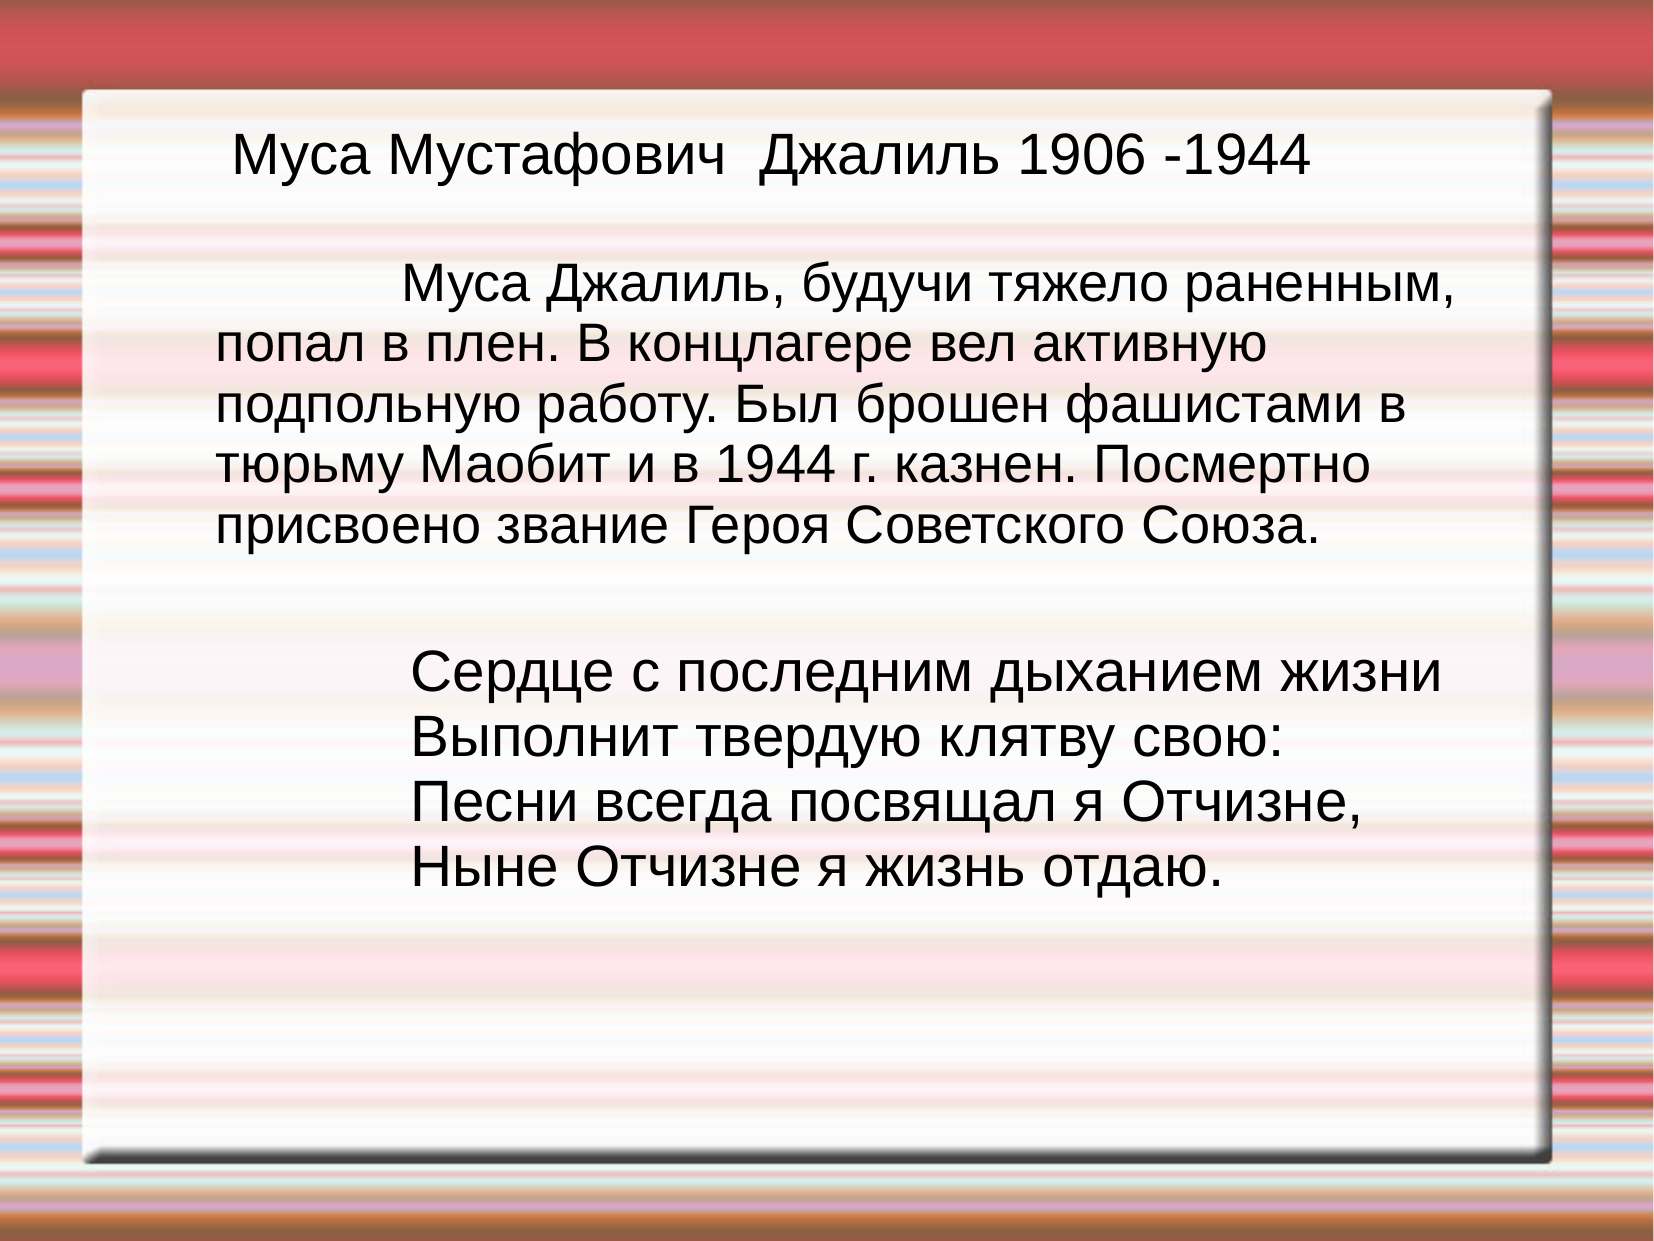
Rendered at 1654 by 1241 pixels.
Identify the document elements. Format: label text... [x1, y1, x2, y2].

text_box Муса Мустафович Джалиль 1906 -1944 Муса Джалиль, будучи тяжело раненным, попал в плен. В концлагере вел активную подпольную работу. Был брошен фашистами в тюрьму Маобит и в 1944 г. казнен. Посмертно присвоено звание Героя Советского Союза. Сердце с последним дыханием жизни Выполнит твердую клятву свою: Песни всегда посвящал я Отчизне, Ныне Отчизне я жизнь отдаю. [200, 114, 1477, 1132]
picture [0, 0, 1654, 1241]
